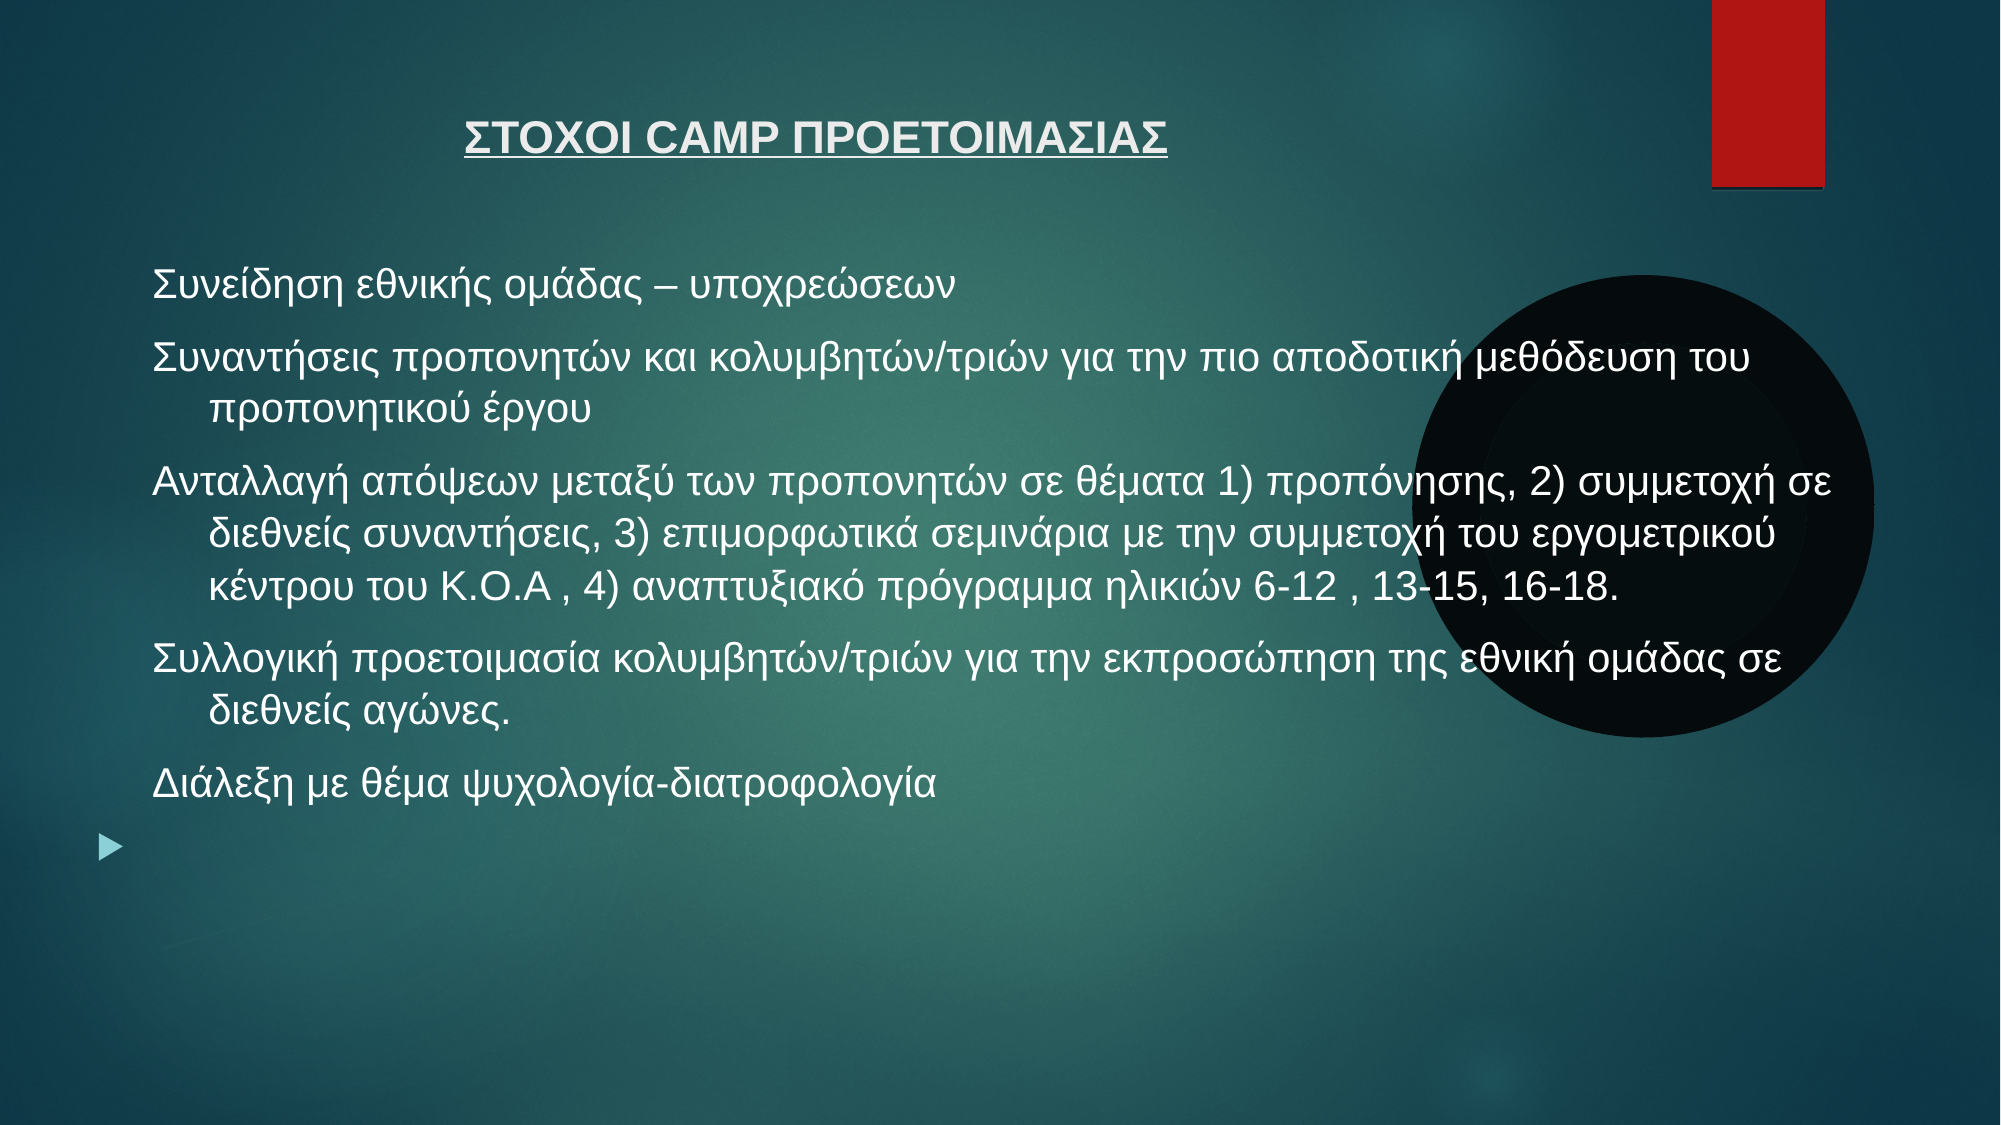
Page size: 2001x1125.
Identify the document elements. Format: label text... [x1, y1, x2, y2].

title ΣΤΟΧΟΙ CAMP ΠΡΟΕΤΟΙΜΑΣΙΑΣ [111, 99, 1522, 211]
list Συνείδηση εθνικής ομάδας – υποχρεώσεων Συναντήσεις προπονητών και κολυμβητών/τριών για την πιο αποδοτική μεθόδευση του προπονητικού έργου Ανταλλαγή απόψεων μεταξύ των προπονητών σε θέματα 1) προπόνησης, 2) συμμετοχή σε διεθνείς συναντήσεις, 3) επιμορφωτικά σεμινάρια με την συμμετοχή του εργομετρικού κέντρου του Κ.Ο.Α , 4) αναπτυξιακό πρόγραμμα ηλικιών 6-12 , 13-15, 16-18. Συλλογική προετοιμασία κολυμβητών/τριών για την εκπροσώπηση της εθνική ομάδας σε διεθνείς αγώνες. Διάλεξη με θέμα ψυχολογία-διατροφολογία [80, 246, 1948, 1081]
